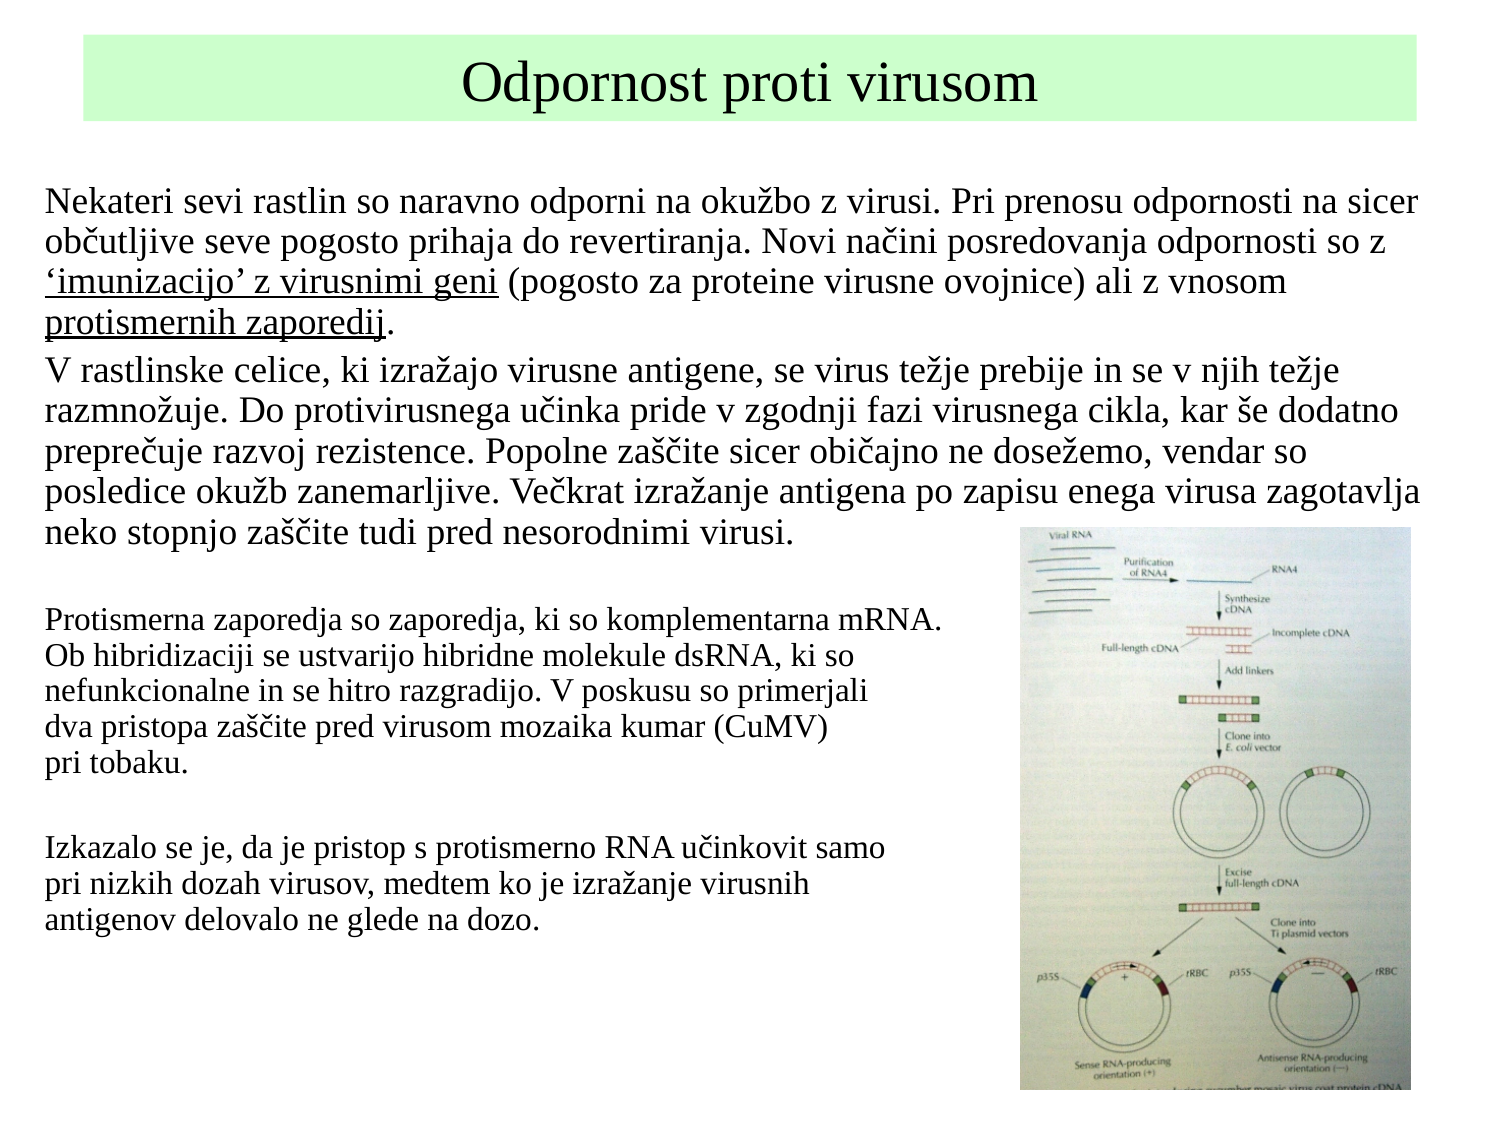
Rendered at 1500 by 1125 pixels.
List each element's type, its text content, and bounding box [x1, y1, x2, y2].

picture [1020, 527, 1411, 1090]
title Odpornost proti virusom [83, 34, 1417, 122]
chart [1021, 527, 1413, 1092]
list Nekateri sevi rastlin so naravno odporni na okužbo z virusi. Pri prenosu odpornosti na sicer občutljive seve pogosto prihaja do revertiranja. Novi načini posredovanja odpornosti so z ‘imunizacijo’ z virusnimi geni (pogosto za proteine virusne ovojnice) ali z vnosom protismernih zaporedij. V rastlinske celice, ki izražajo virusne antigene, se virus težje prebije in se v njih težje razmnožuje. Do protivirusnega učinka pride v zgodnji fazi virusnega cikla, kar še dodatno preprečuje razvoj rezistence. Popolne zaščite sicer običajno ne dosežemo, vendar so posledice okužb zanemarljive. Večkrat izražanje antigena po zapisu enega virusa zagotavlja neko stopnjo zaščite tudi pred nesorodnimi virusi. Protismerna zaporedja so zaporedja, ki so komplementarna mRNA. Ob hibridizaciji se ustvarijo hibridne molekule dsRNA, ki so nefunkcionalne in se hitro razgradijo. V poskusu so primerjali dva pristopa zaščite pred virusom mozaika kumar (CuMV) pri tobaku. Izkazalo se je, da je pristop s protismerno RNA učinkovit samo pri nizkih dozah virusov, medtem ko je izražanje virusnih antigenov delovalo ne glede na dozo. [29, 173, 1450, 1082]
